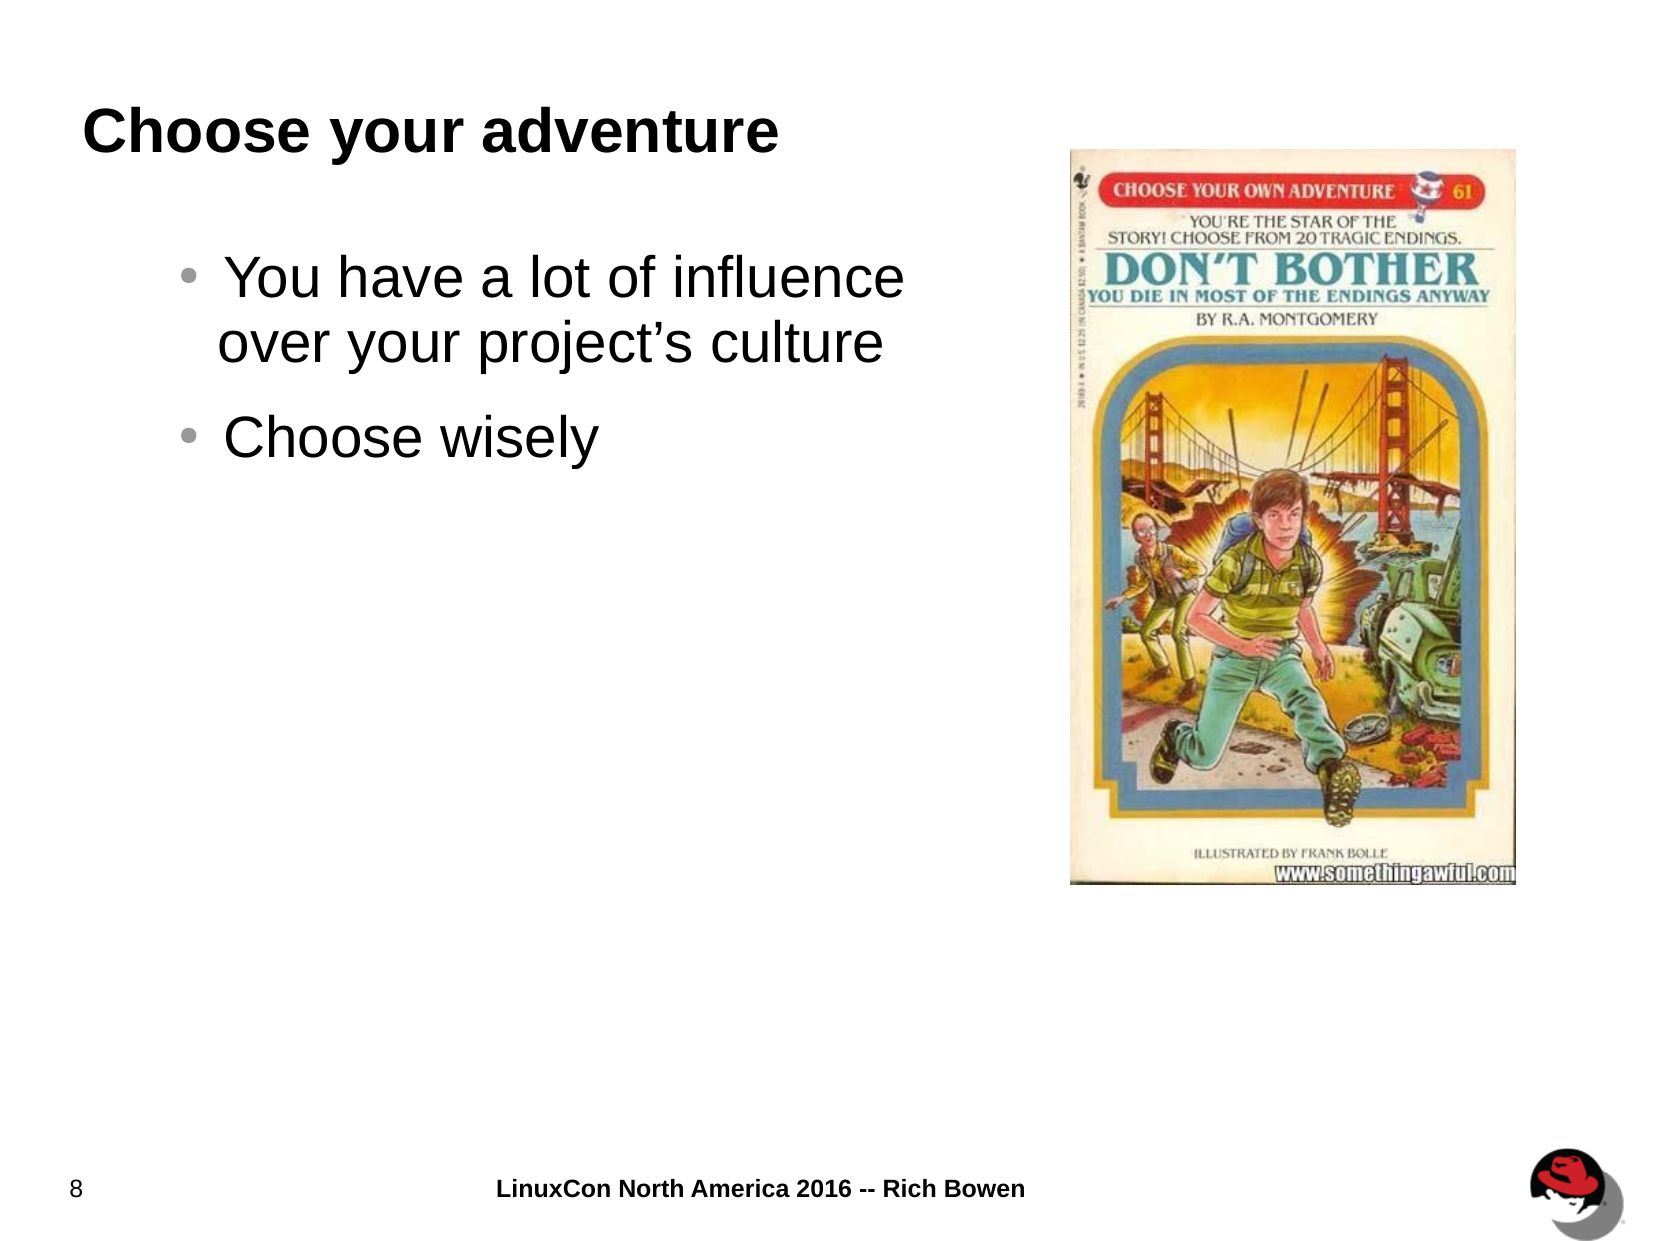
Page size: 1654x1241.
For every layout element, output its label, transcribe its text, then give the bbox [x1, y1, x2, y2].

picture [1070, 149, 1516, 885]
picture [1529, 1146, 1613, 1224]
list You have a lot of influence over your project’s culture Choose wisely [86, 244, 1021, 1039]
title Choose your adventure [82, 37, 1571, 226]
